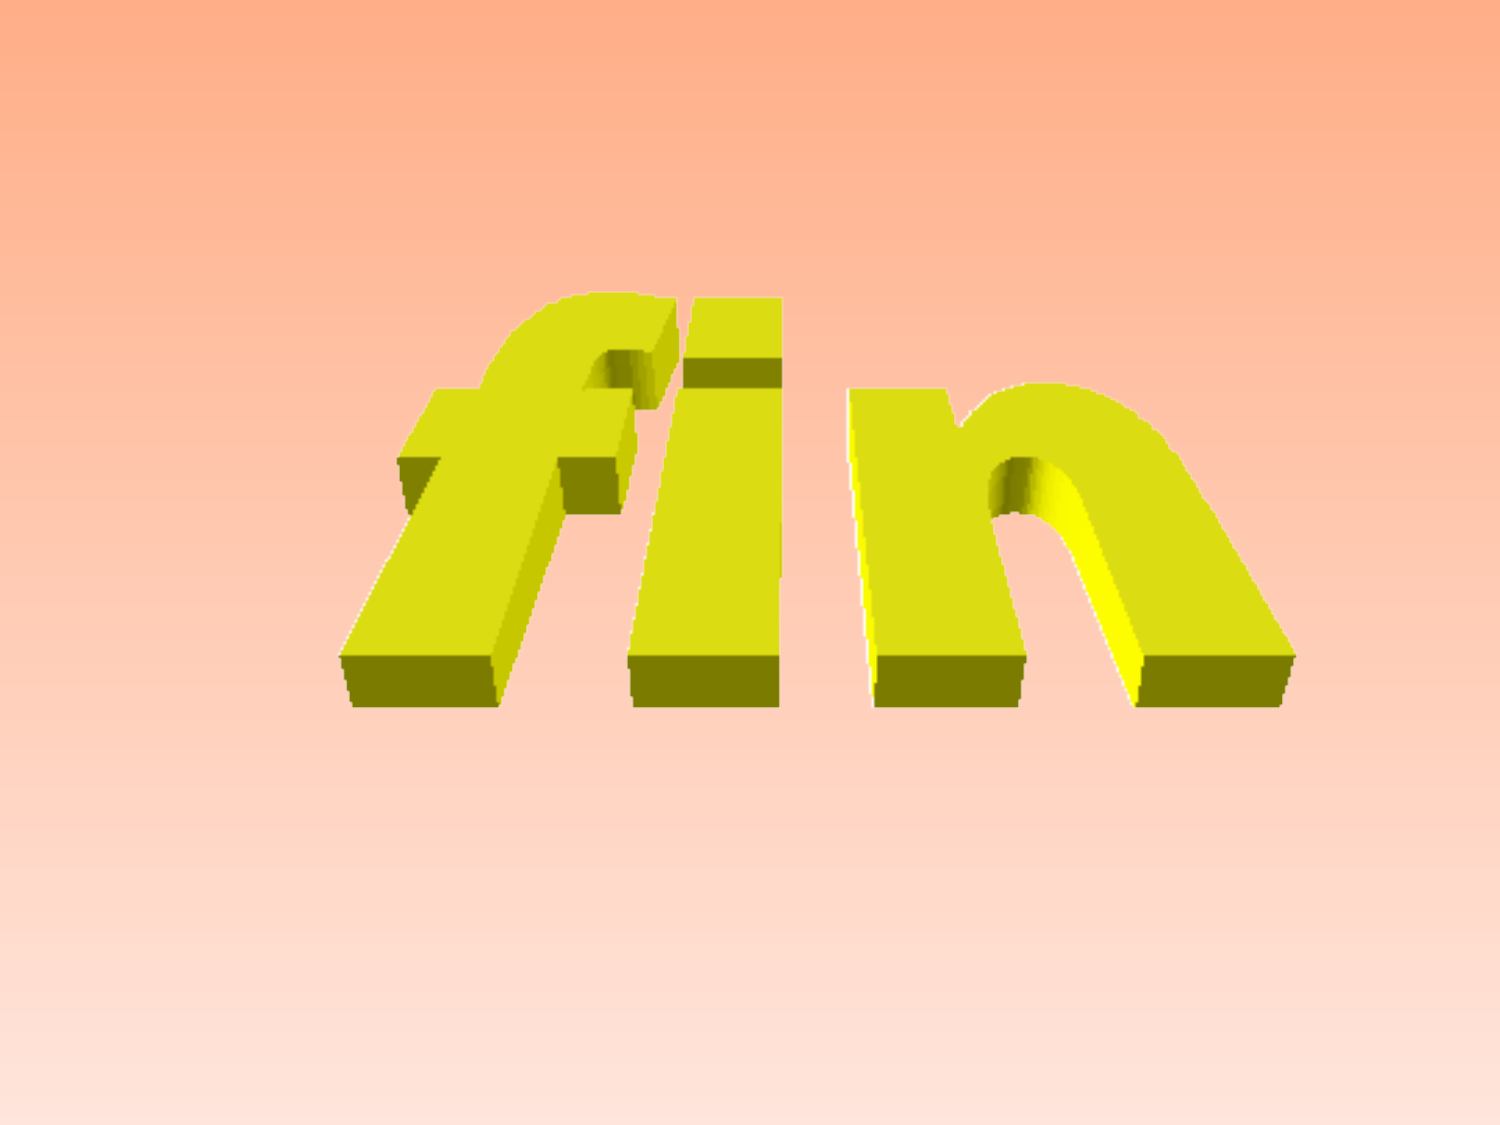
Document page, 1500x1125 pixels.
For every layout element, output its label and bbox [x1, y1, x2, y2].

picture [336, 290, 1306, 717]
